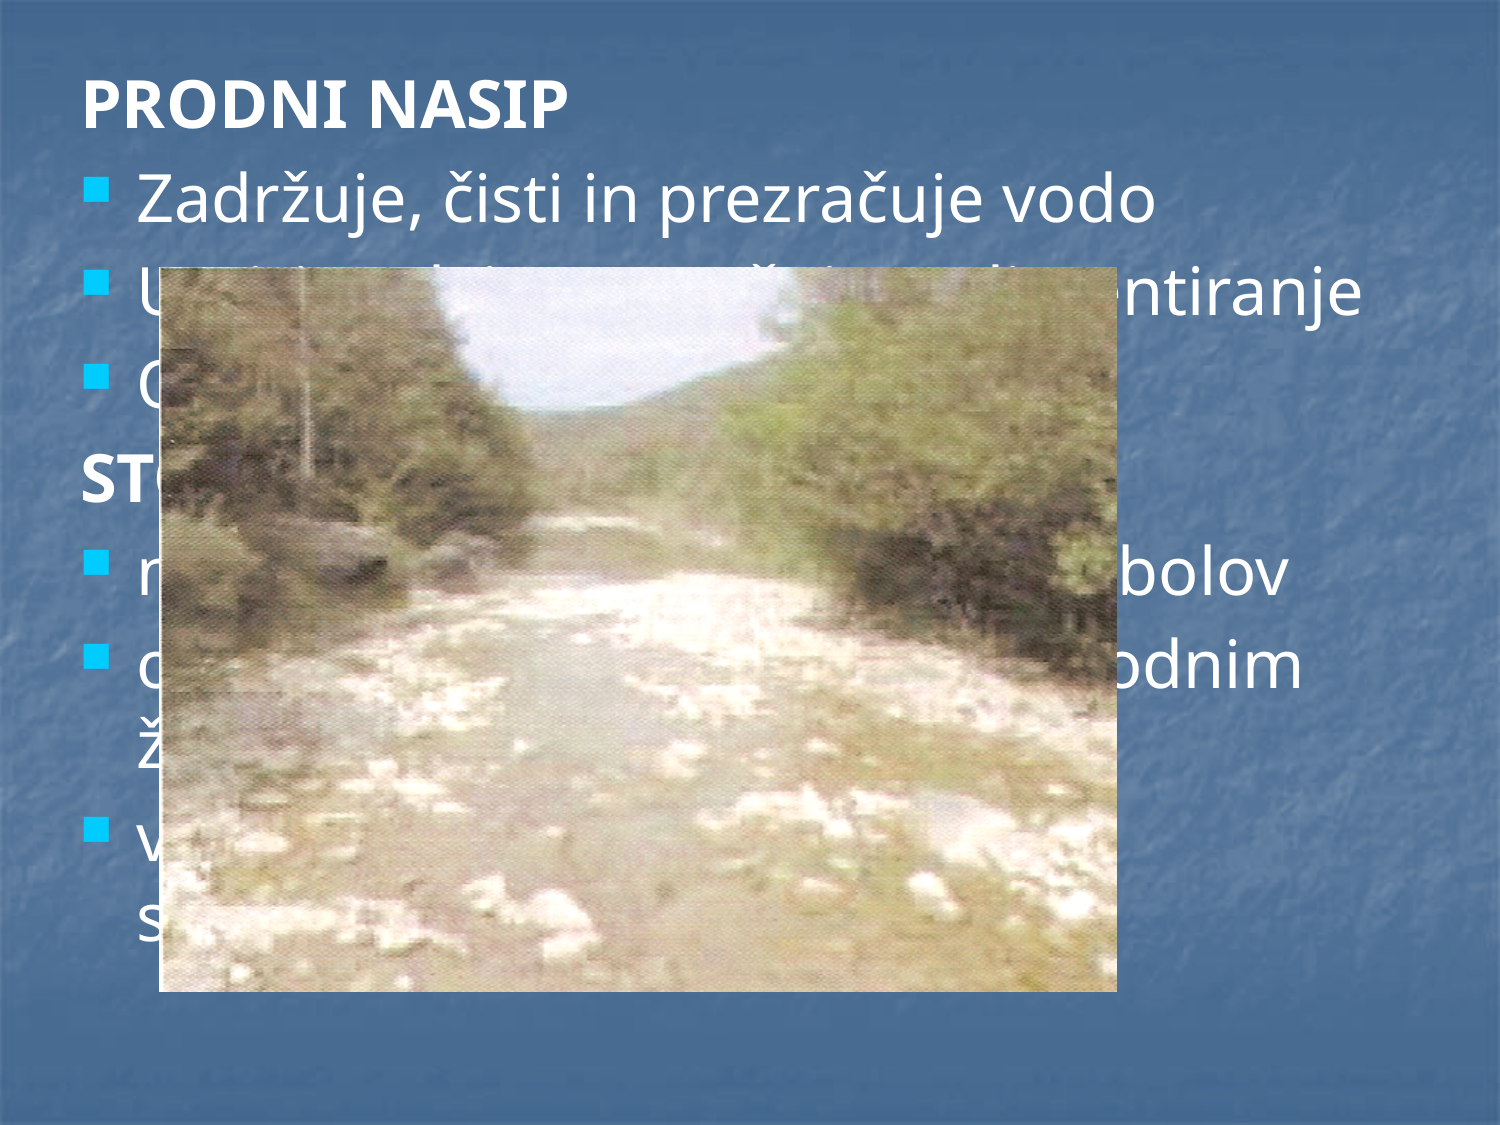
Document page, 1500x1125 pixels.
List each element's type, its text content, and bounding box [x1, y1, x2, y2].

picture [0, 0, 1500, 1125]
list PRODNI NASIP Zadržuje, čisti in prezračuje vodo Umirja tok in pospešuje sedimentiranje Ogroženi ali redki habitati STOJEČE VODE nudijo možnost za turizem ali ribolov omogočajo življenjski prostor vodnim živalim velike količine vode se čistijo in sedimentirajo [64, 54, 1425, 1000]
